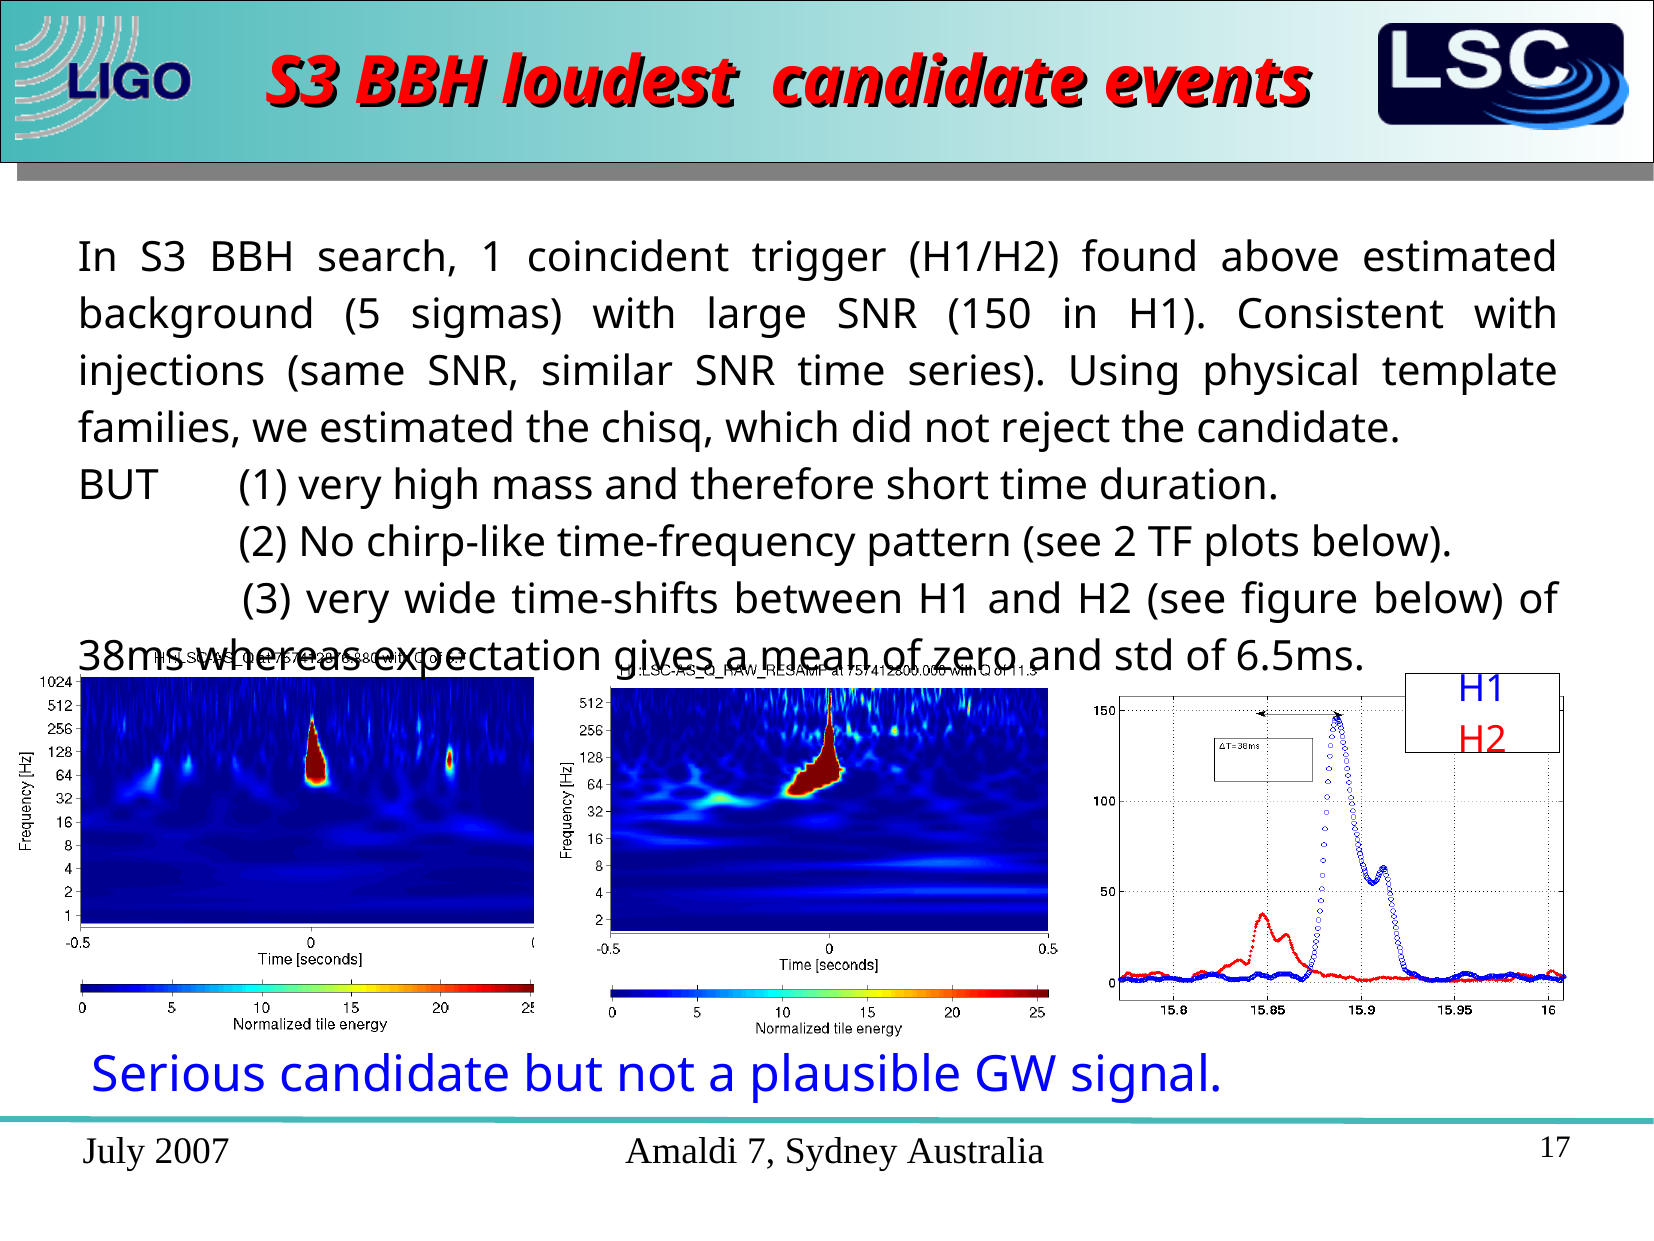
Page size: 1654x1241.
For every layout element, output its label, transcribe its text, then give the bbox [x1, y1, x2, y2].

text_box Serious candidate but not a plausible GW signal. [76, 1030, 1508, 1107]
picture [1378, 23, 1629, 130]
text_box H1 H2 [1405, 673, 1560, 753]
text_box S3 BBH loudest candidate events [133, 24, 1444, 122]
picture [0, 633, 1617, 1041]
text_box In S3 BBH search, 1 coincident trigger (H1/H2) found above estimated background (5 sigmas) with large SNR (150 in H1). Consistent with injections (same SNR, similar SNR time series). Using physical template families, we estimated the chisq, which did not reject the candidate. BUT (1) very high mass and therefore short time duration. (2) No chirp-like time-frequency pattern (see 2 TF plots below). (3) very wide time-shifts between H1 and H2 (see figure below) of 38ms whereas expectation gives a mean of zero and std of 6.5ms. [63, 219, 1574, 639]
picture [15, 16, 192, 140]
